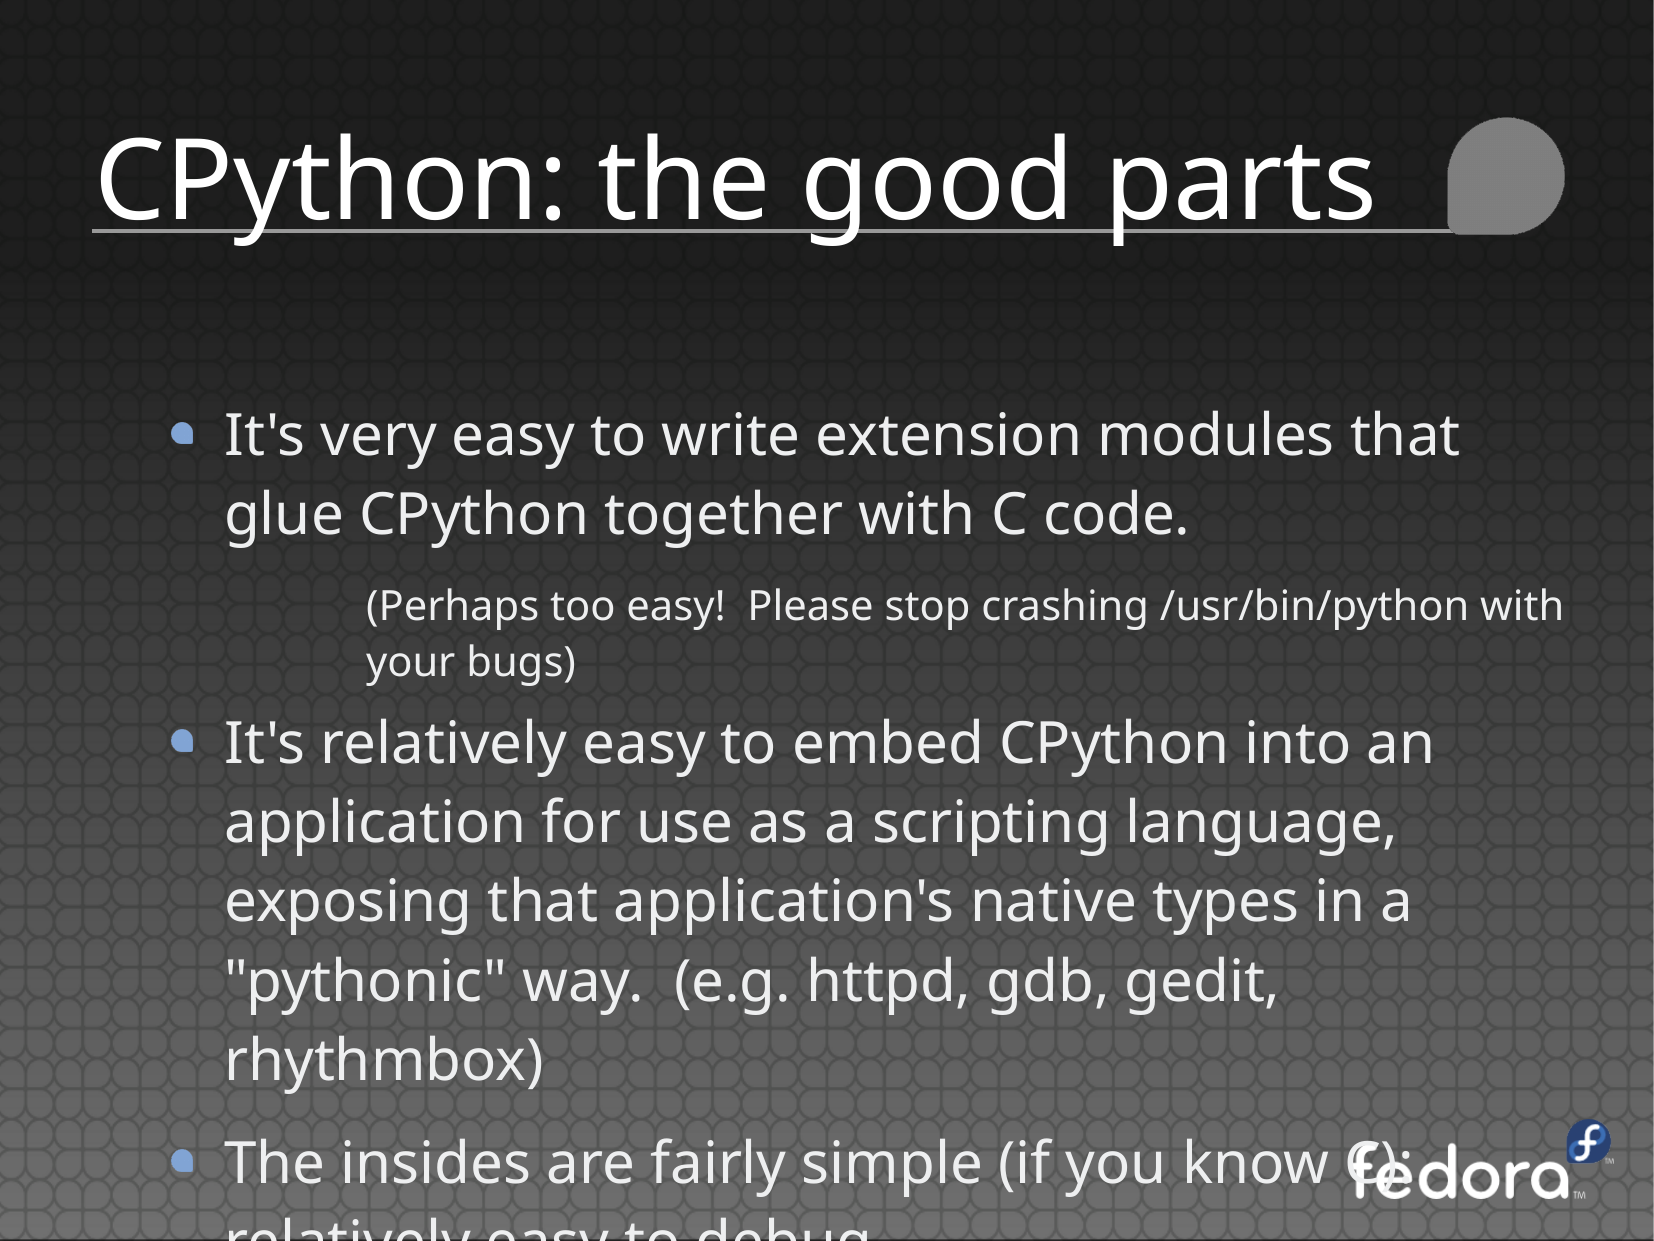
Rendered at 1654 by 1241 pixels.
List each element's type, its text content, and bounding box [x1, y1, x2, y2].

picture [740, 1234, 755, 1241]
picture [845, 1234, 861, 1241]
picture [256, 1234, 271, 1241]
picture [0, 0, 1654, 1241]
title CPython: the good parts [94, 100, 1426, 251]
picture [704, 1234, 720, 1241]
picture [775, 1235, 791, 1241]
picture [654, 1234, 671, 1241]
picture [402, 1234, 417, 1241]
list It's very easy to write extension modules that glue CPython together with C code. (Perhaps too easy! Please stop crashing /usr/bin/python with your bugs) It's relatively easy to embed CPython into an application for use as a scripting language, exposing that application's native types in a "pythonic" way. (e.g. httpd, gdb, gedit, rhythmbox) The insides are fairly simple (if you know C): relatively easy to debug [82, 290, 1571, 1094]
picture [494, 1234, 509, 1241]
